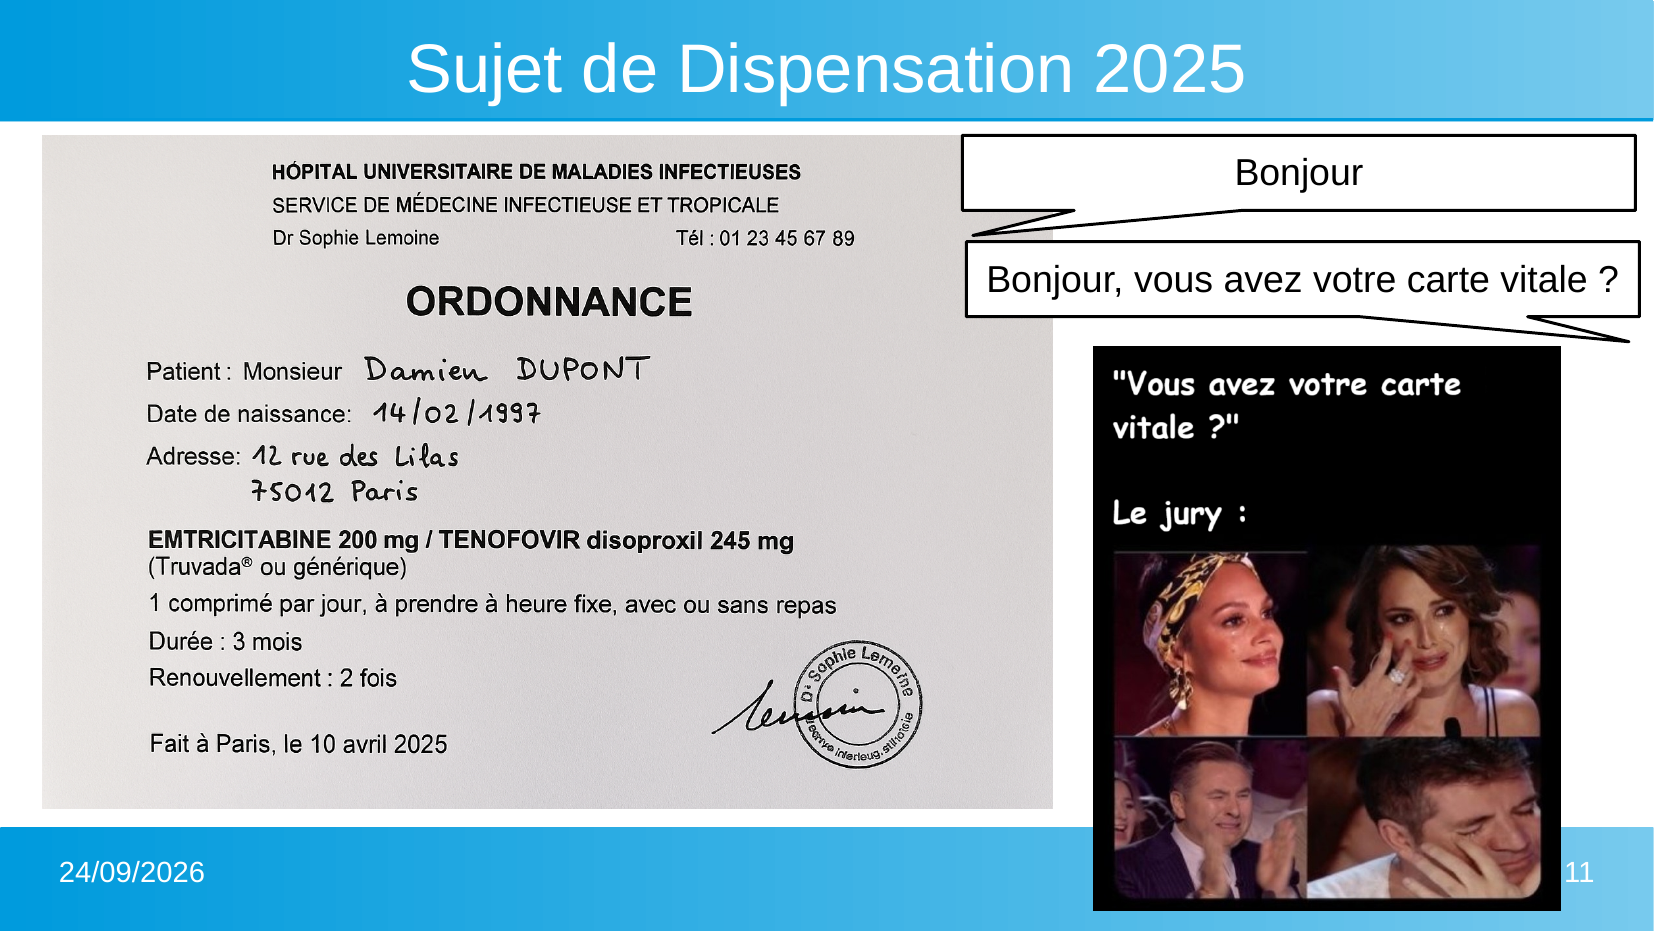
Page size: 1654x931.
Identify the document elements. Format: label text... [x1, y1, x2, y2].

picture [1093, 346, 1561, 911]
title Sujet de Dispensation 2025 [59, 29, 1595, 108]
text_box Bonjour [962, 135, 1636, 236]
text_box Bonjour, vous avez votre carte vitale ? [966, 241, 1640, 342]
picture [42, 135, 1053, 809]
